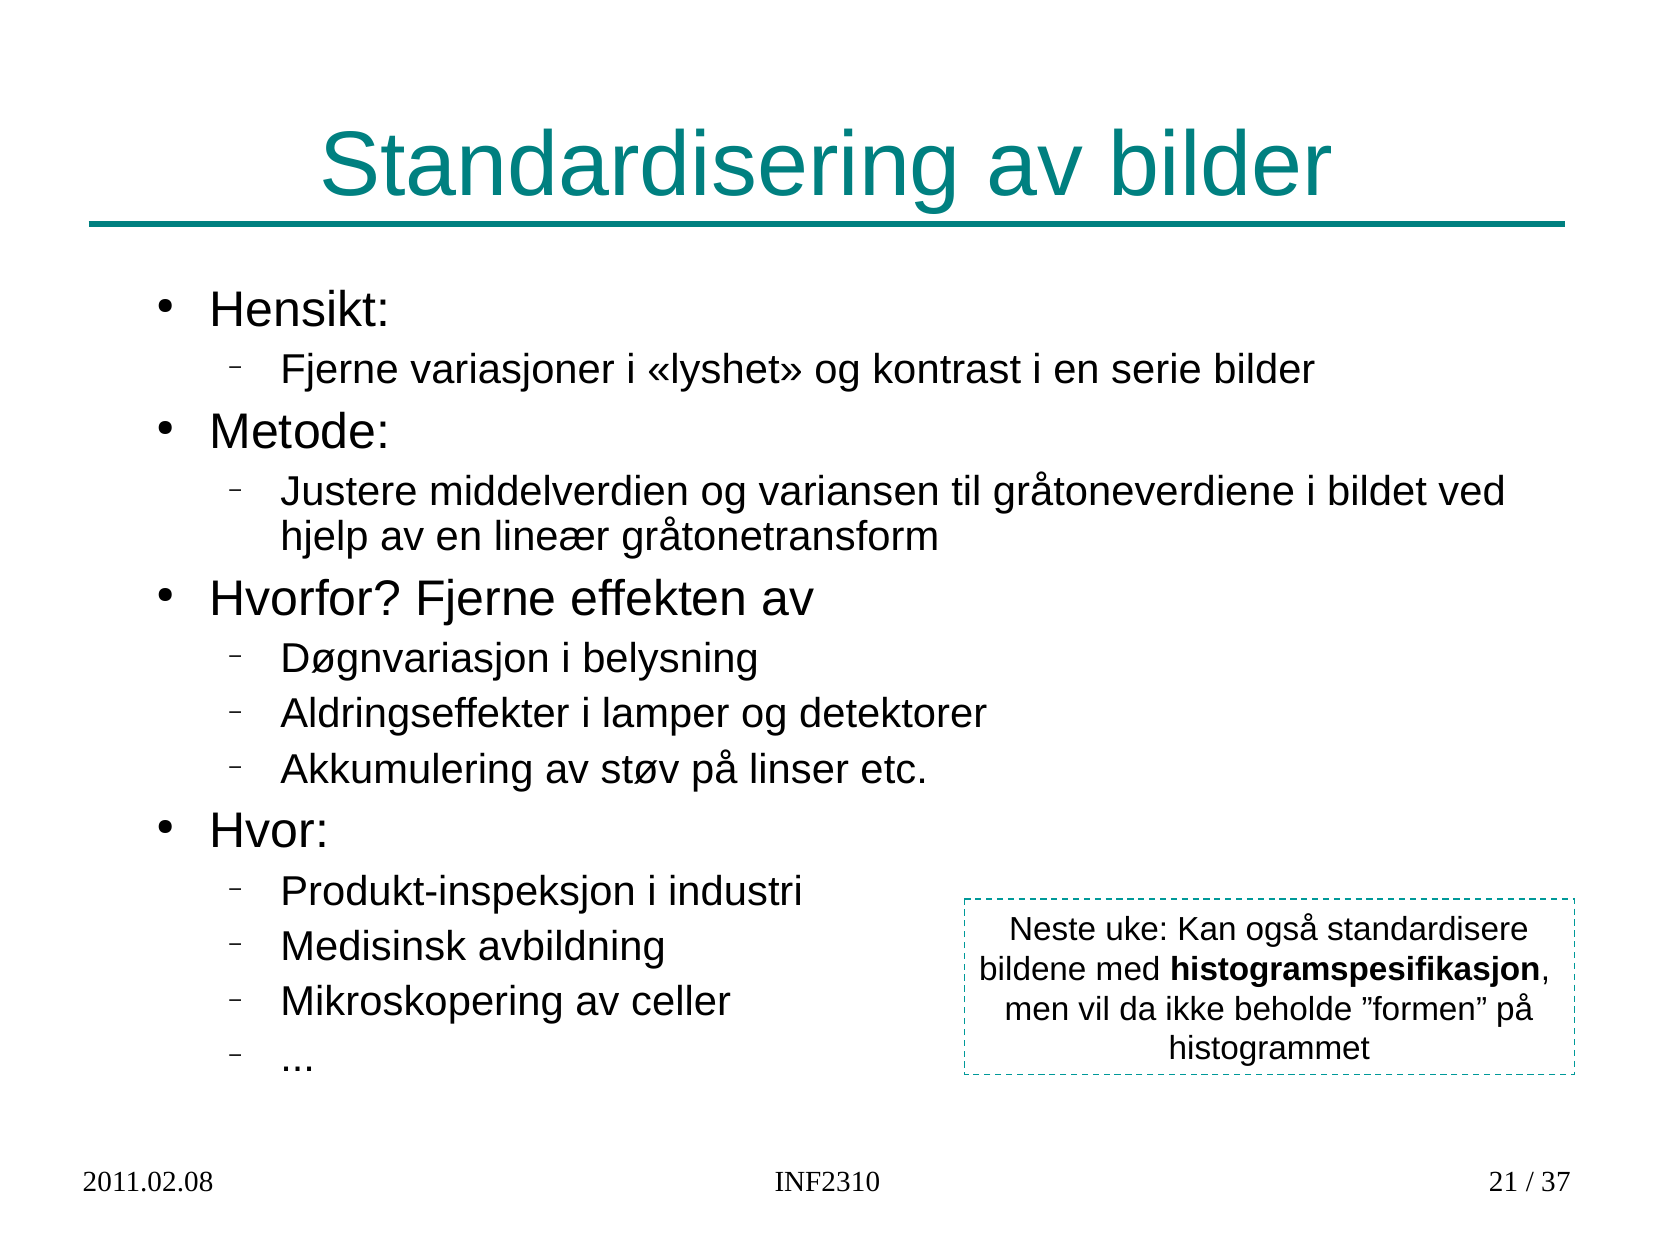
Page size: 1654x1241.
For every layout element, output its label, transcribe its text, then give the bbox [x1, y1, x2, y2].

list Hensikt: Fjerne variasjoner i «lyshet» og kontrast i en serie bilder Metode: Justere middelverdien og variansen til gråtoneverdiene i bildet ved hjelp av en lineær gråtonetransform Hvorfor? Fjerne effekten av Døgnvariasjon i belysning Aldringseffekter i lamper og detektorer Akkumulering av støv på linser etc. Hvor: Produkt-inspeksjon i industri Medisinsk avbildning Mikroskopering av celler ... [123, 275, 1530, 1210]
text_box Neste uke: Kan også standardisere bildene med histogramspesifikasjon, men vil da ikke beholde ”formen” på histogrammet [964, 899, 1575, 1075]
title Standardisering av bilder [123, 68, 1530, 249]
